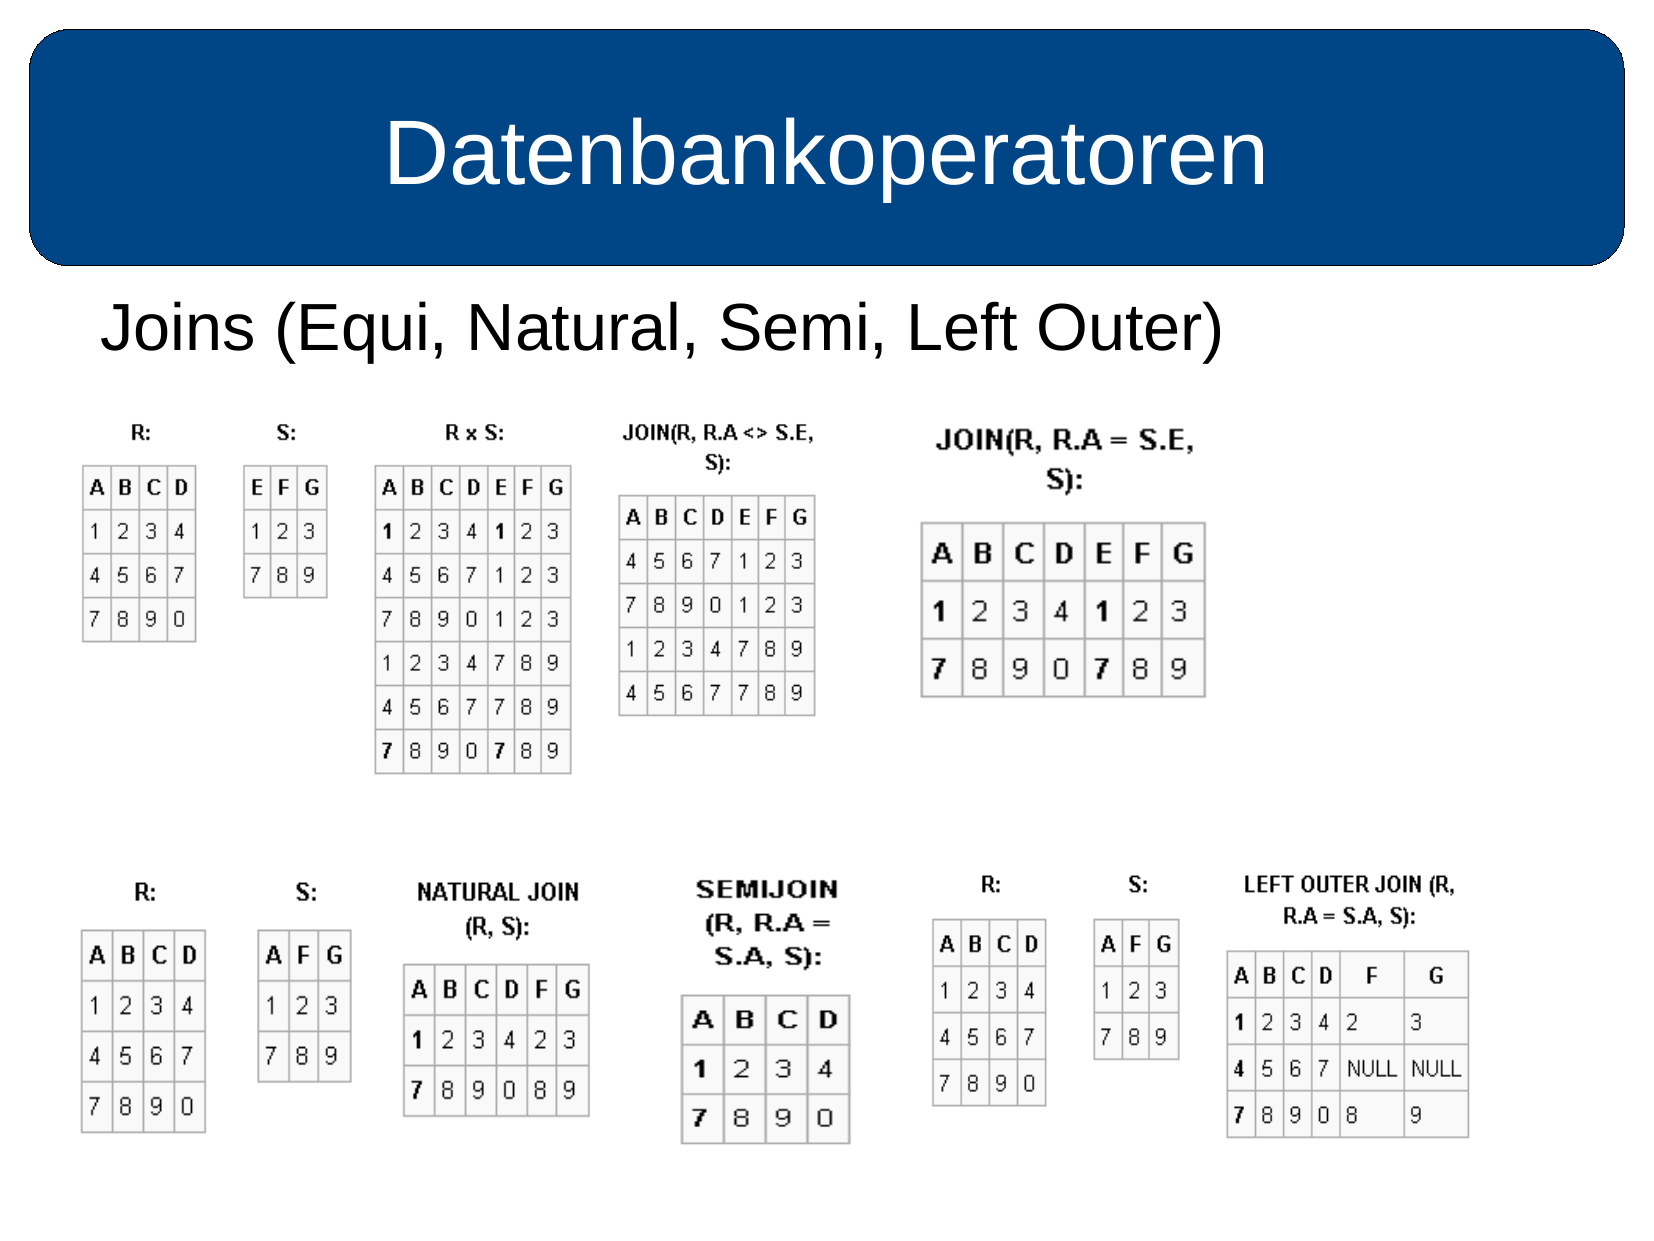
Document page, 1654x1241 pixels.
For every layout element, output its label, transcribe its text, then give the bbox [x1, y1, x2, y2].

picture [649, 856, 886, 1164]
title Datenbankoperatoren [82, 49, 1571, 257]
picture [59, 856, 621, 1166]
picture [909, 856, 1507, 1165]
picture [885, 413, 1245, 723]
picture [59, 412, 847, 798]
list Joins (Equi, Natural, Semi, Left Outer) [82, 290, 1571, 1200]
